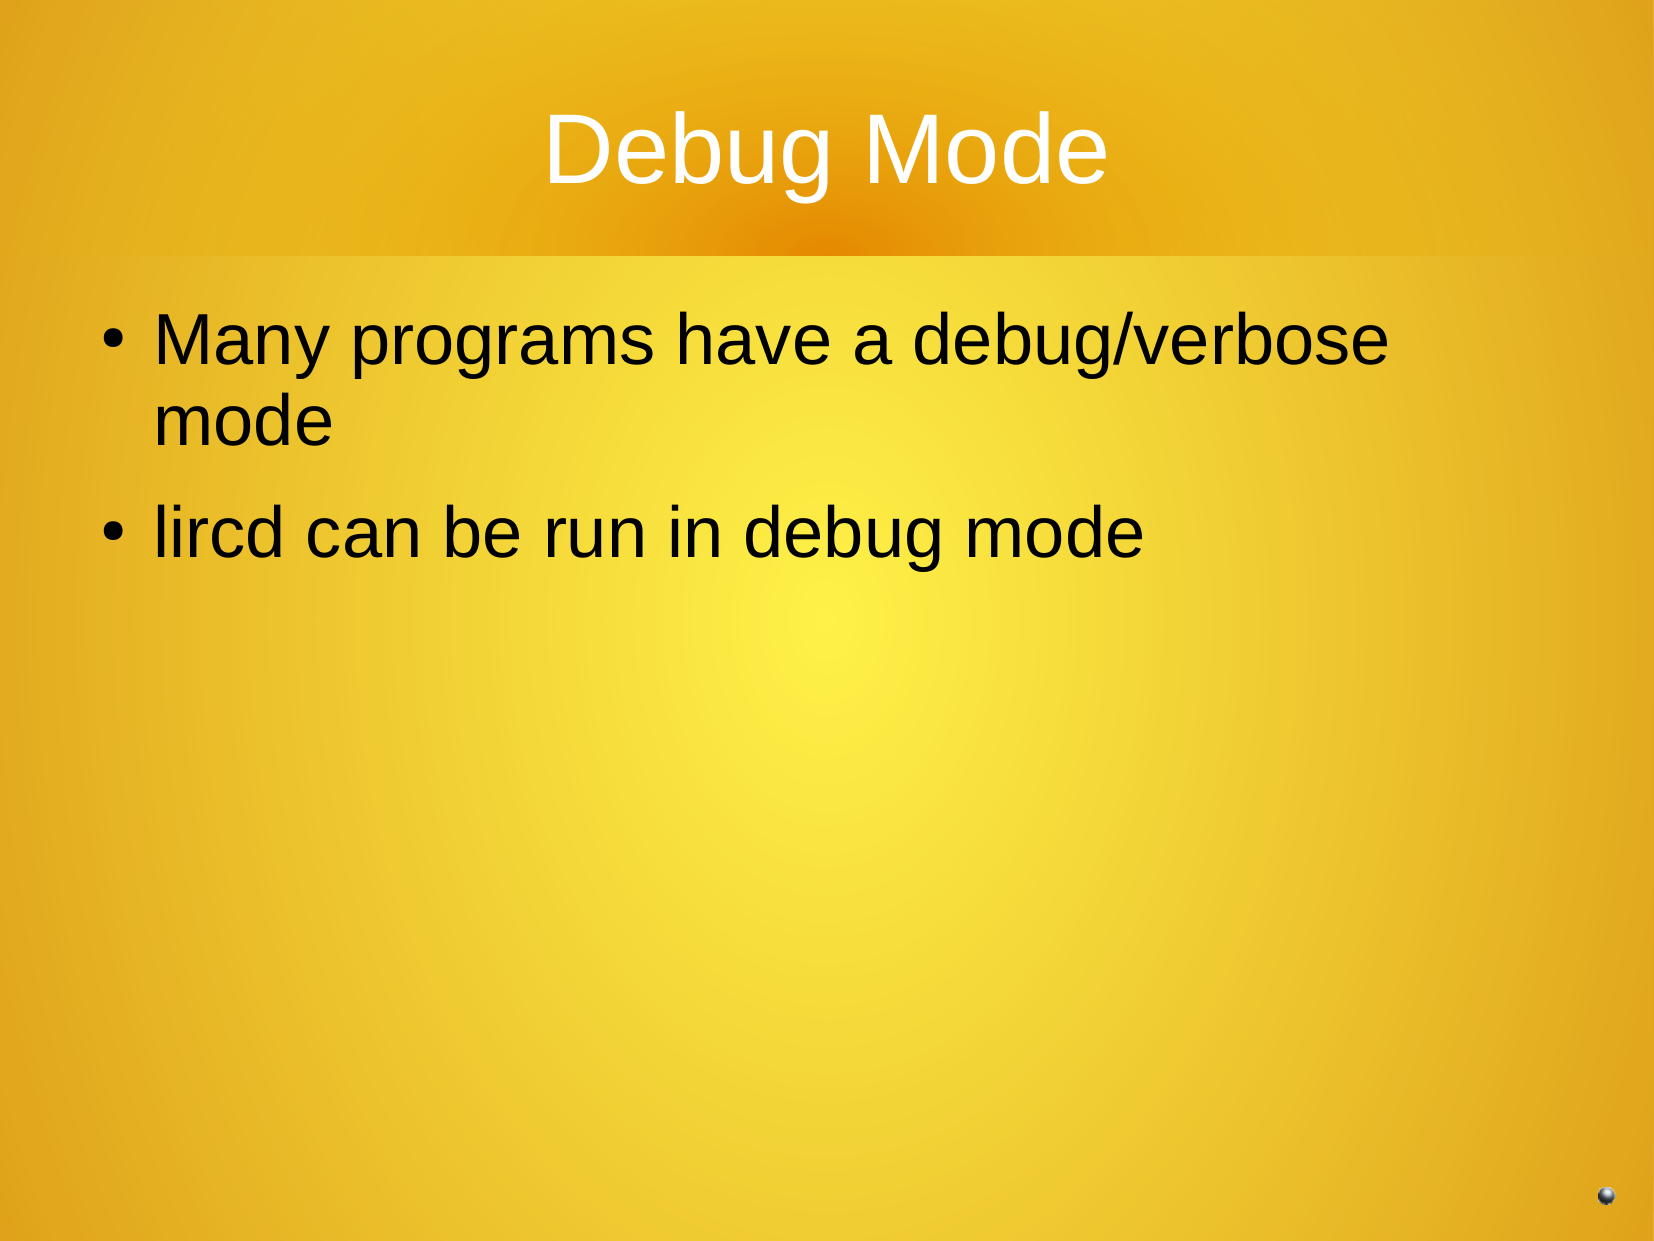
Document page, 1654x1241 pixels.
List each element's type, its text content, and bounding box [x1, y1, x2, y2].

list Many programs have a debug/verbose mode lircd can be run in debug mode [82, 299, 1571, 1019]
title Debug Mode [82, 47, 1571, 252]
picture [1598, 1187, 1616, 1205]
